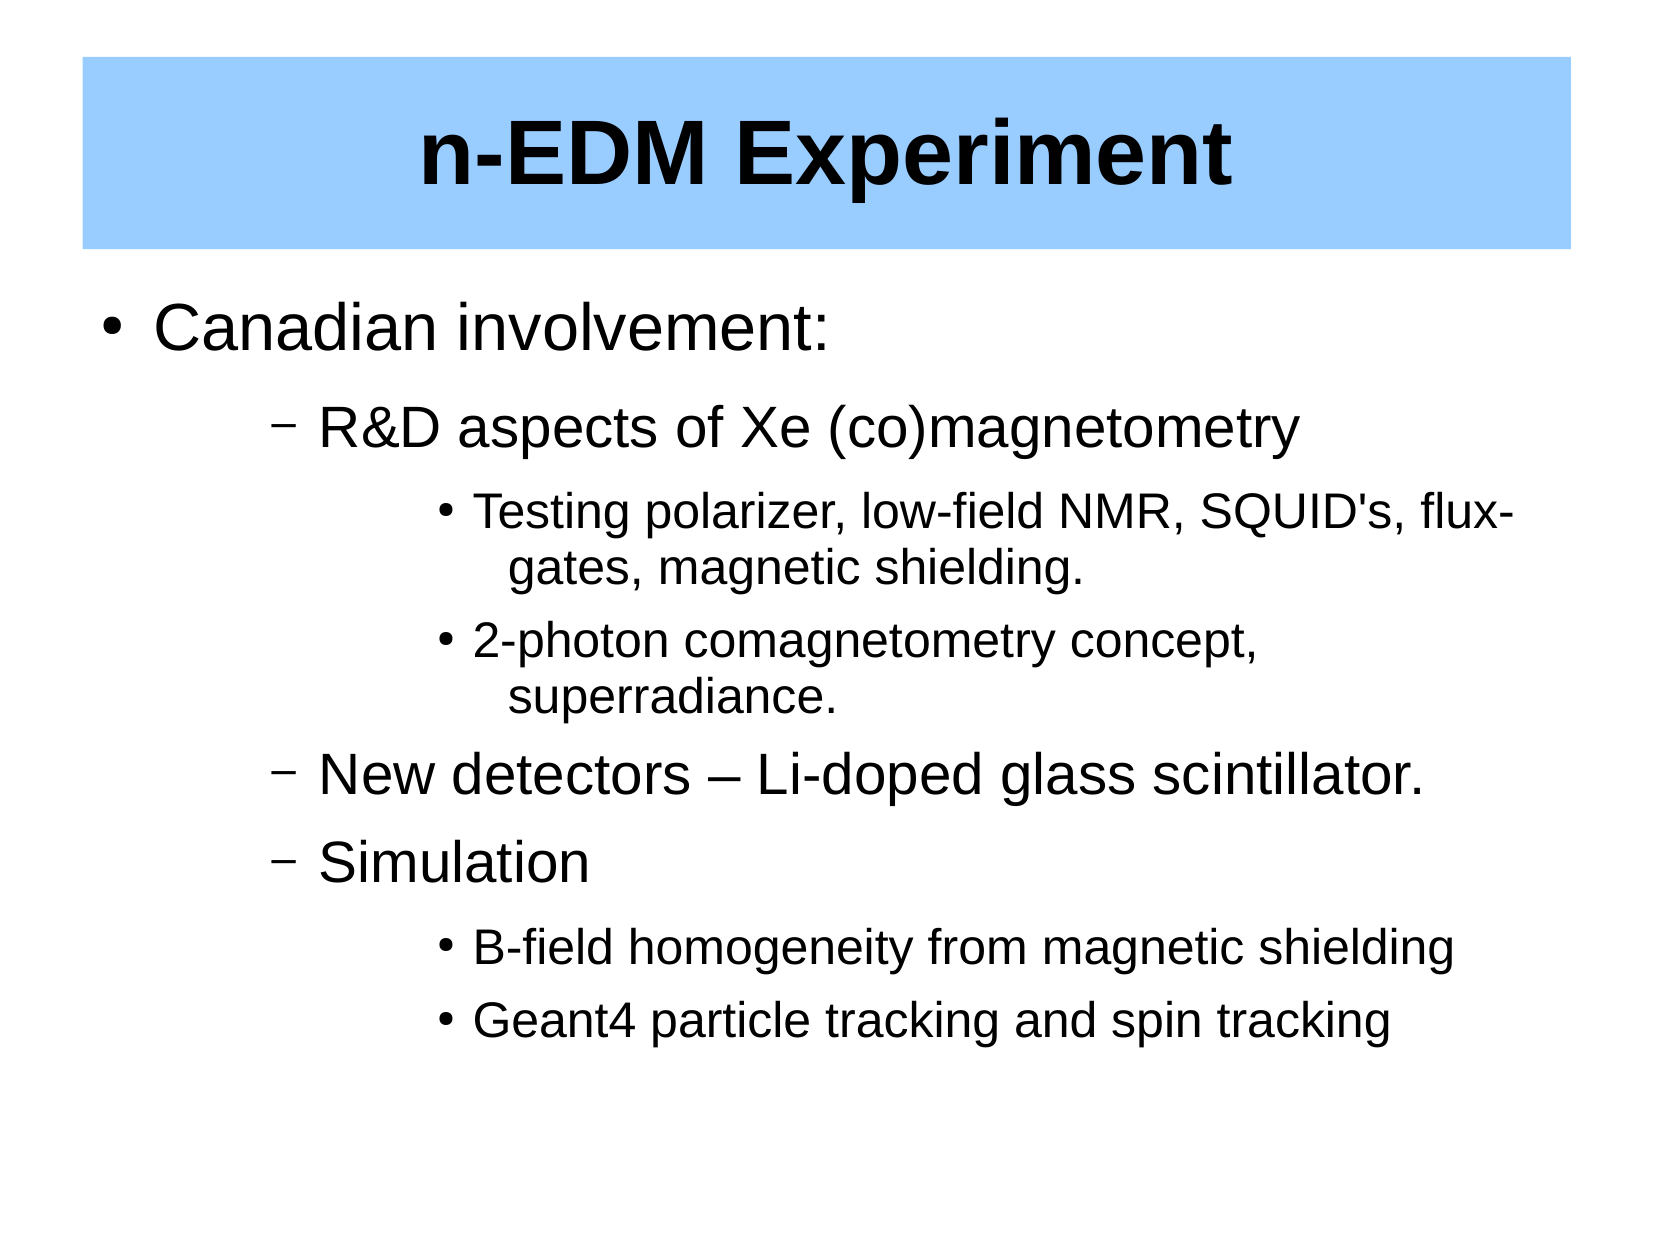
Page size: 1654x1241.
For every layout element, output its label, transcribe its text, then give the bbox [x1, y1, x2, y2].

list Canadian involvement: R&D aspects of Xe (co)magnetometry Testing polarizer, low-field NMR, SQUID's, flux-gates, magnetic shielding. 2-photon comagnetometry concept, superradiance. New detectors – Li-doped glass scintillator. Simulation B-field homogeneity from magnetic shielding Geant4 particle tracking and spin tracking [82, 290, 1571, 1117]
title n-EDM Experiment [82, 56, 1571, 250]
